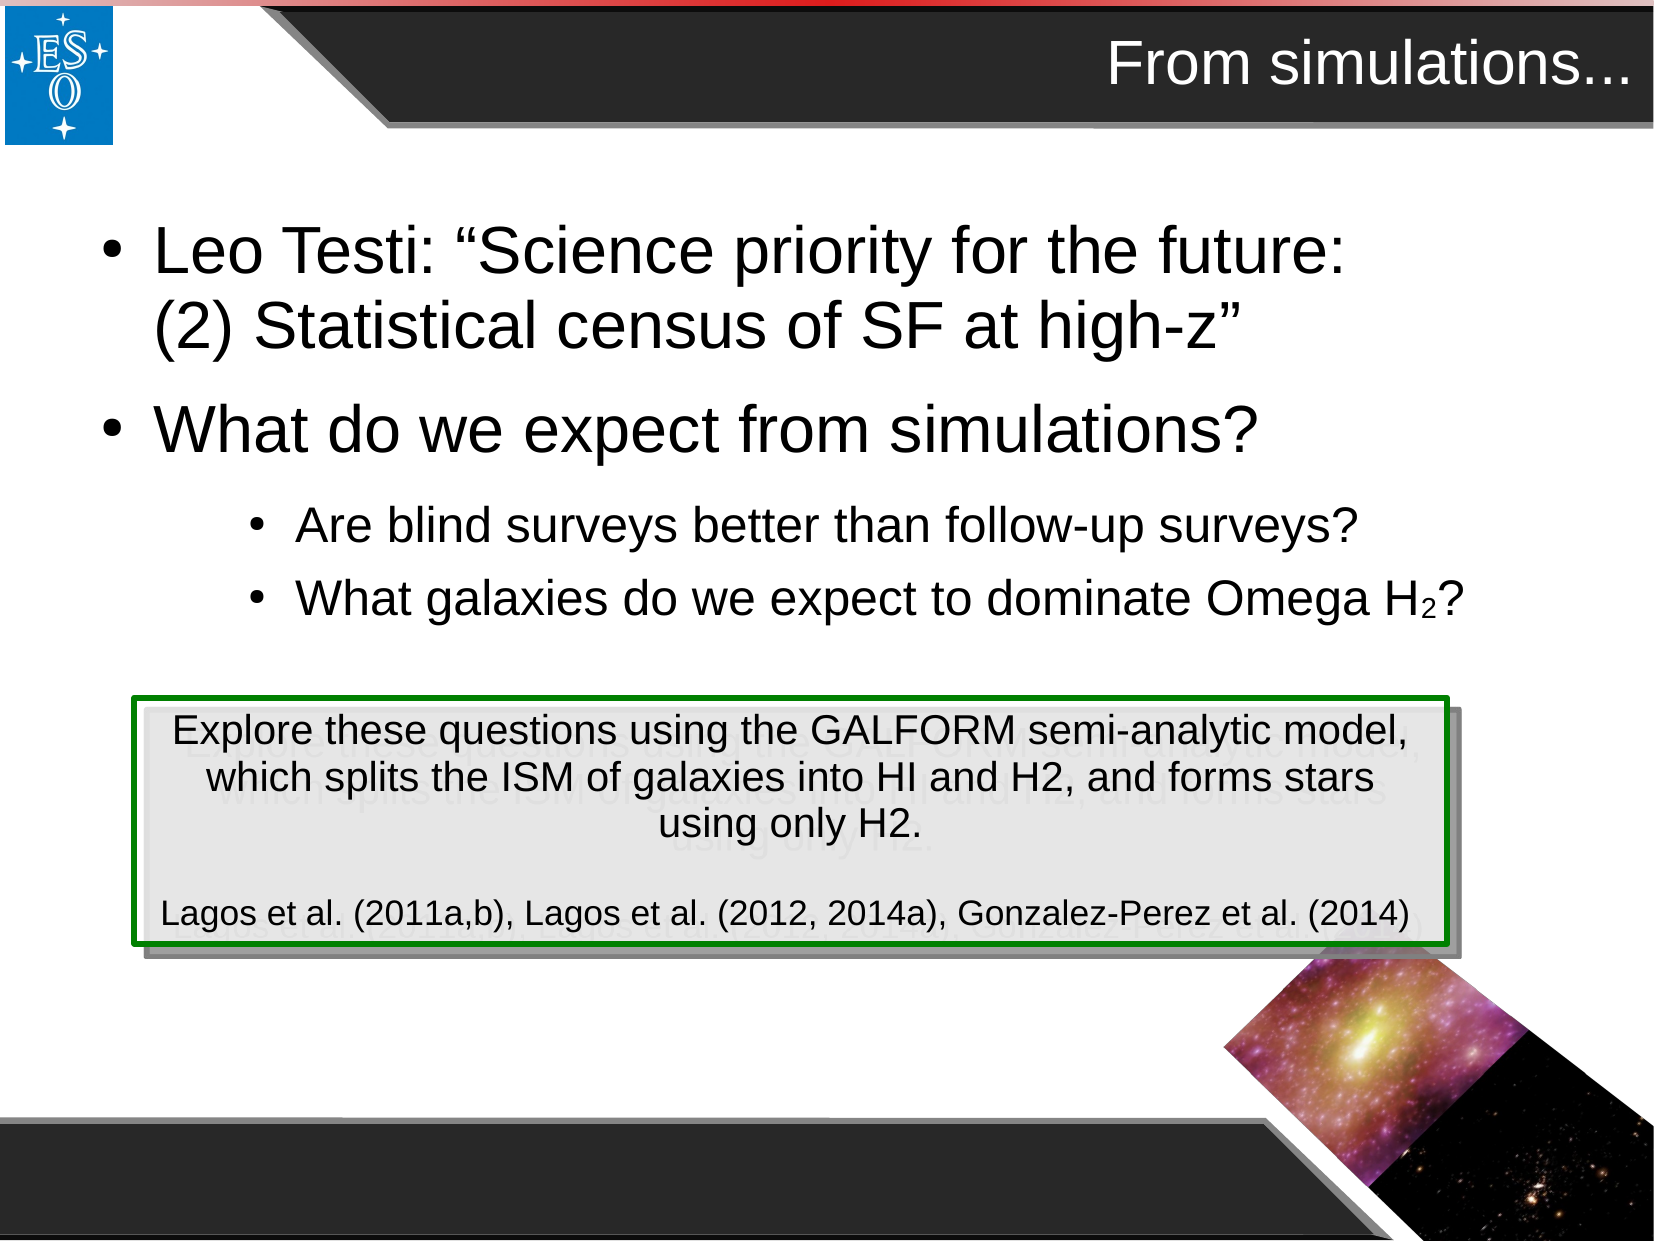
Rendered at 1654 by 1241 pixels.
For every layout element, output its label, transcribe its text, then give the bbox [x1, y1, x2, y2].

title From simulations... [397, 20, 1635, 106]
picture [5, 6, 113, 145]
list Leo Testi: “Science priority for the future: (2) Statistical census of SF at high-z” What do we expect from simulations? Are blind surveys better than follow-up surveys? What galaxies do we expect to dominate Omega H2? [82, 213, 1538, 933]
picture [1225, 959, 1654, 1241]
text_box Explore these questions using the GALFORM semi-analytic model, which splits the ISM of galaxies into HI and H2, and forms stars using only H2. Lagos et al. (2011a,b), Lagos et al. (2012, 2014a), Gonzalez-Perez et al. (2014) [134, 697, 1447, 944]
